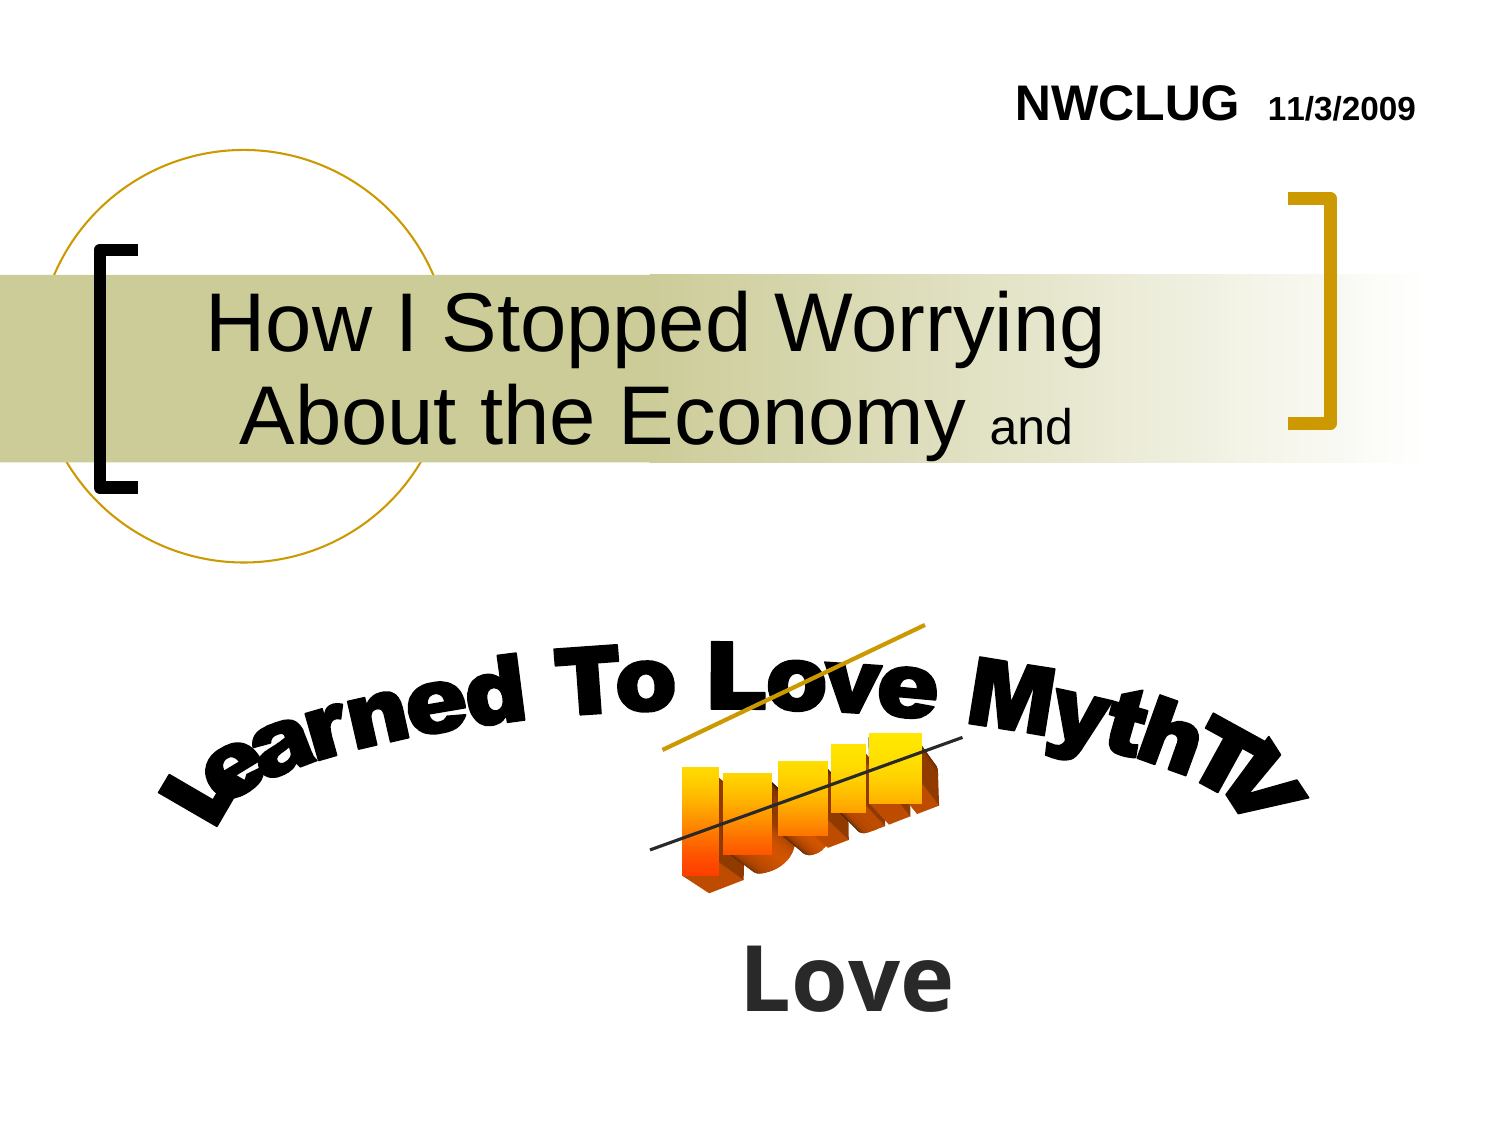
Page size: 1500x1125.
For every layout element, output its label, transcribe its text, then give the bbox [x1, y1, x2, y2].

picture [156, 640, 1314, 896]
text_box Love [725, 912, 1013, 1038]
text_box NWCLUG 11/3/2009 [999, 62, 1450, 138]
title How I Stopped Worrying About the Economy and [124, 249, 1188, 489]
